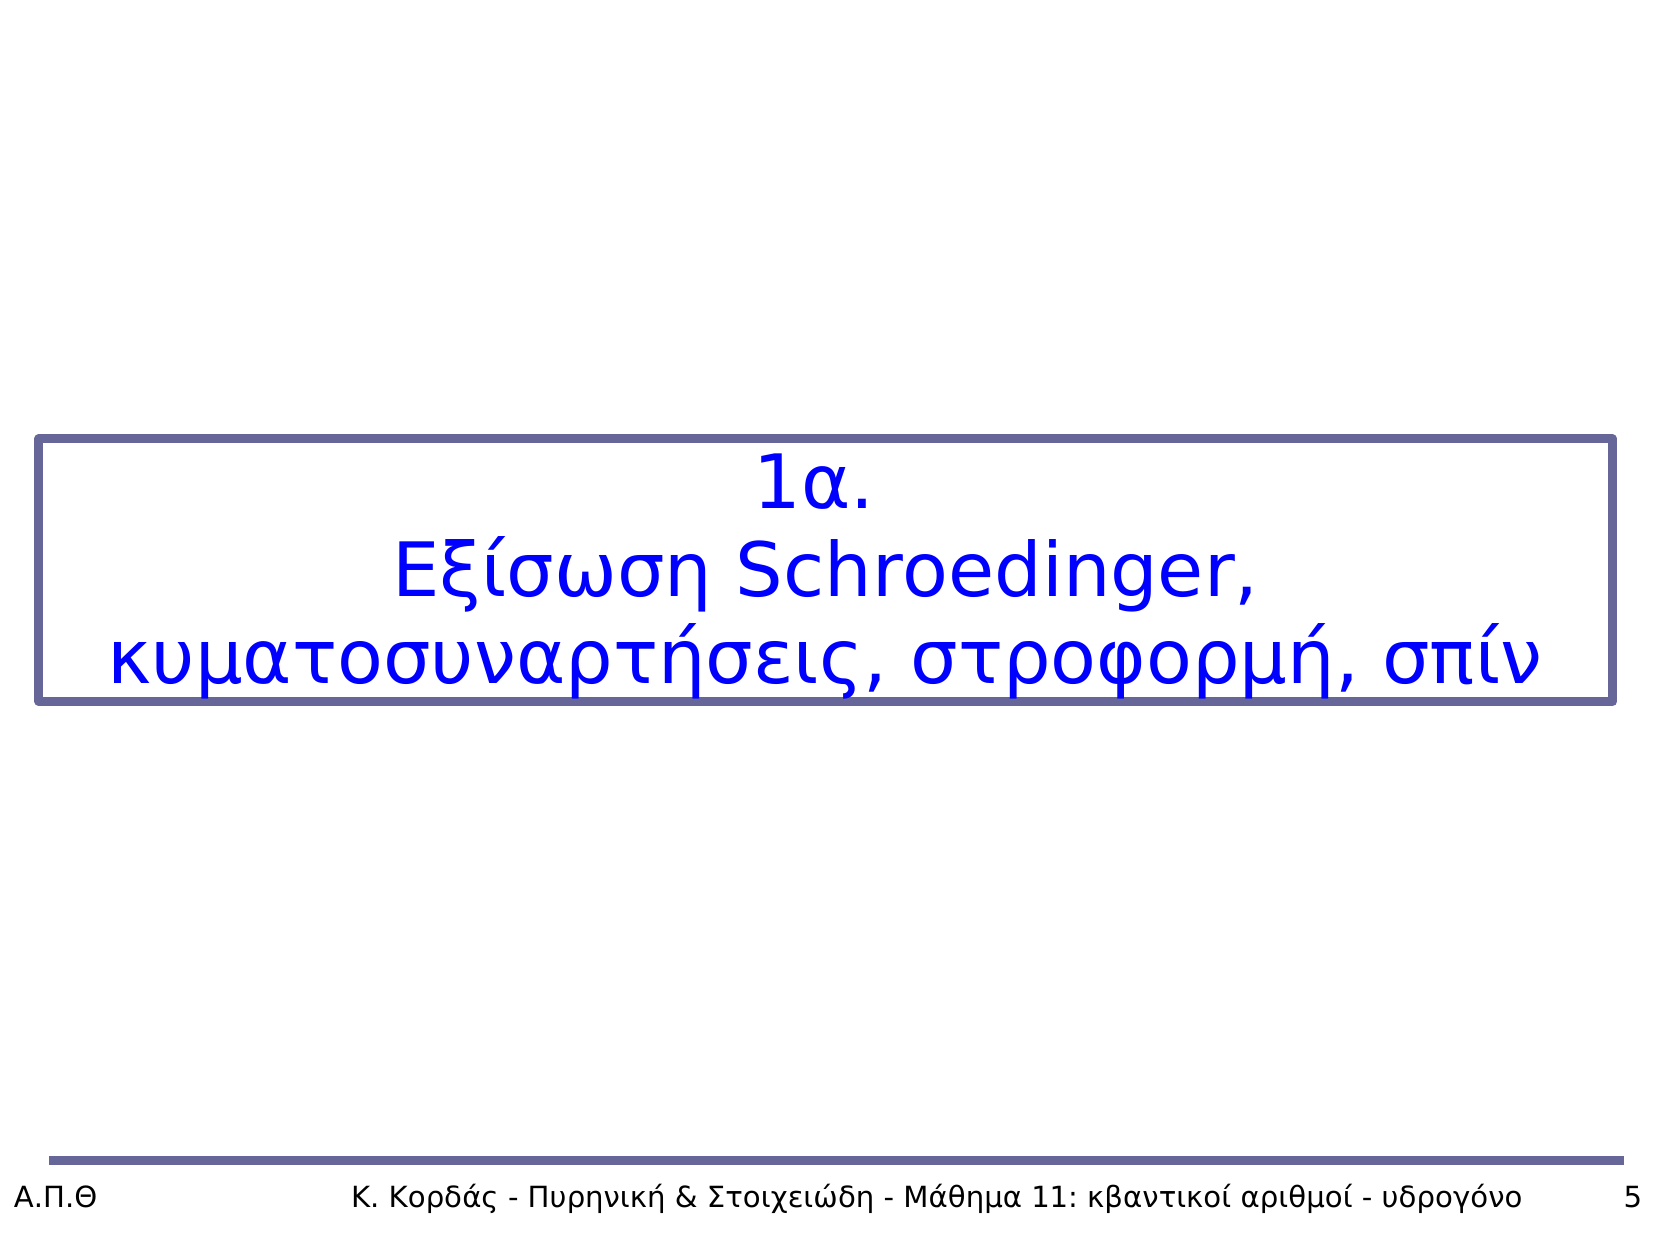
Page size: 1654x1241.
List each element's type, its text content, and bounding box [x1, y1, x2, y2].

title 1α. Εξίσωση Schroedinger, κυματοσυναρτήσεις, στροφορμή, σπίν [38, 438, 1613, 702]
